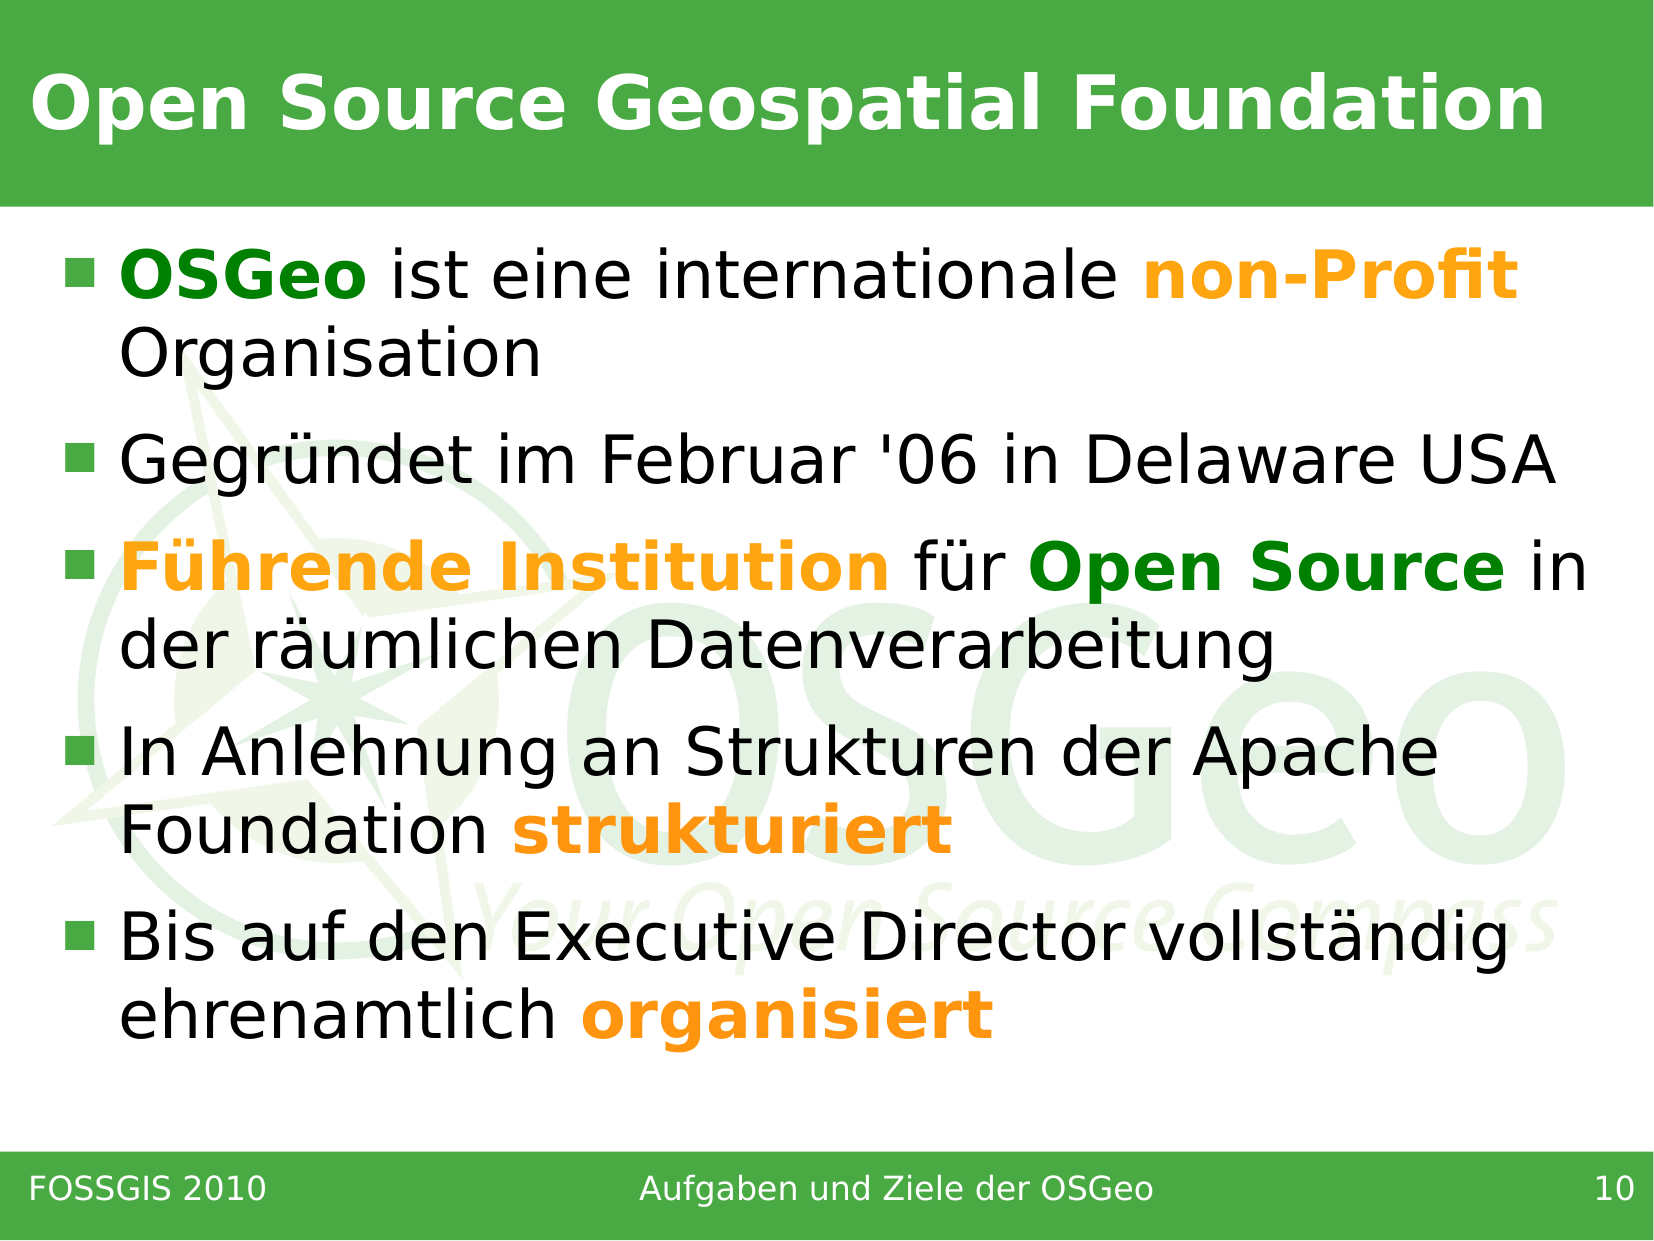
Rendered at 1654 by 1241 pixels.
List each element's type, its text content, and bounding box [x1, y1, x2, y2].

list OSGeo ist eine internationale non-Profit Organisation Gegründet im Februar '06 in Delaware USA Führende Institution für Open Source in der räumlichen Datenverarbeitung In Anlehnung an Strukturen der Apache Foundation strukturiert Bis auf den Executive Director vollständig ehrenamtlich organisiert [47, 236, 1625, 1123]
title Open Source Geospatial Foundation [29, 29, 1625, 178]
